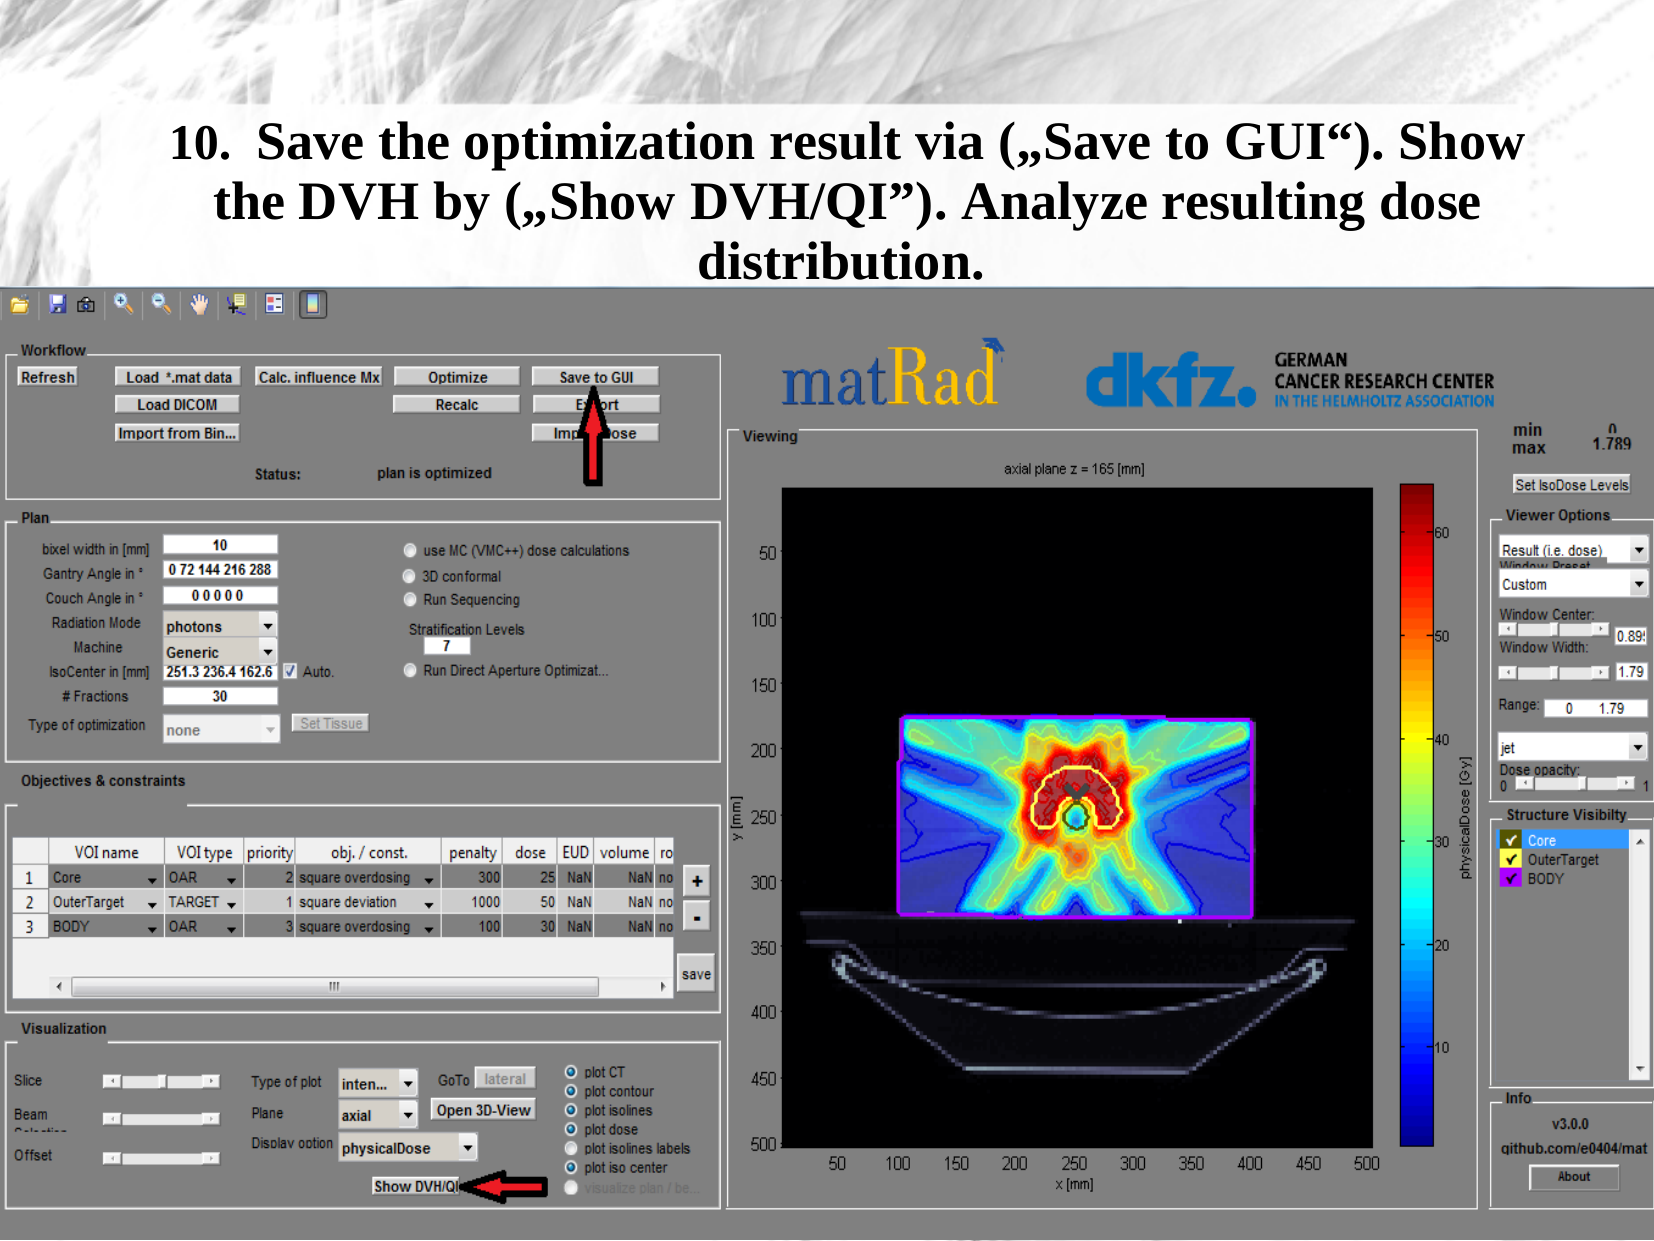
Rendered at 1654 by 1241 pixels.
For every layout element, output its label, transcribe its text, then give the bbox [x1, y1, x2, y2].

picture [0, 0, 1654, 1241]
title 10. Save the optimization result via („Save to GUI“). Show the DVH by („Show DVH/QI”). Analyze resulting dose distribution. [151, 78, 1545, 286]
